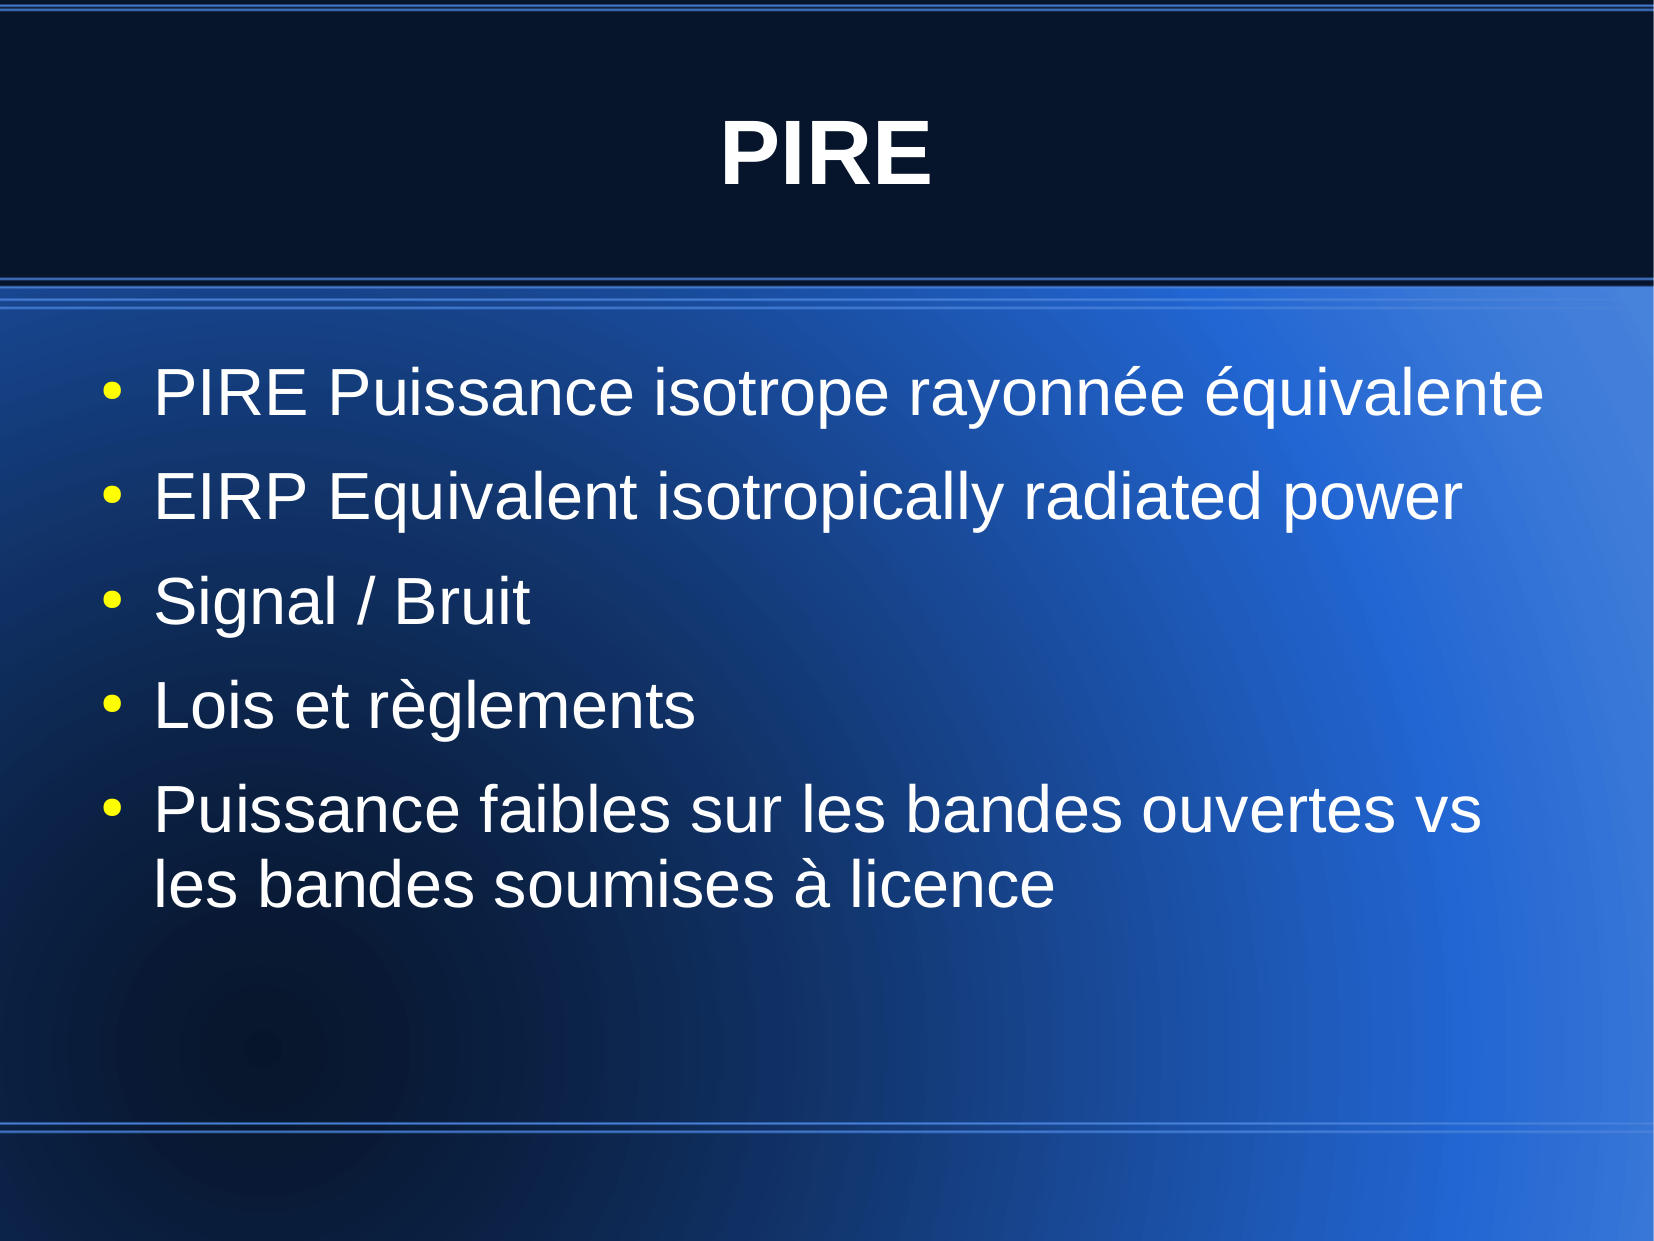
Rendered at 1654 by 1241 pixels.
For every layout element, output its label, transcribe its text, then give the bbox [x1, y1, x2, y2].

picture [0, 0, 1654, 1241]
list PIRE Puissance isotrope rayonnée équivalente EIRP Equivalent isotropically radiated power Signal / Bruit Lois et règlements Puissance faibles sur les bandes ouvertes vs les bandes soumises à licence [82, 355, 1571, 1159]
title PIRE [82, 56, 1571, 250]
